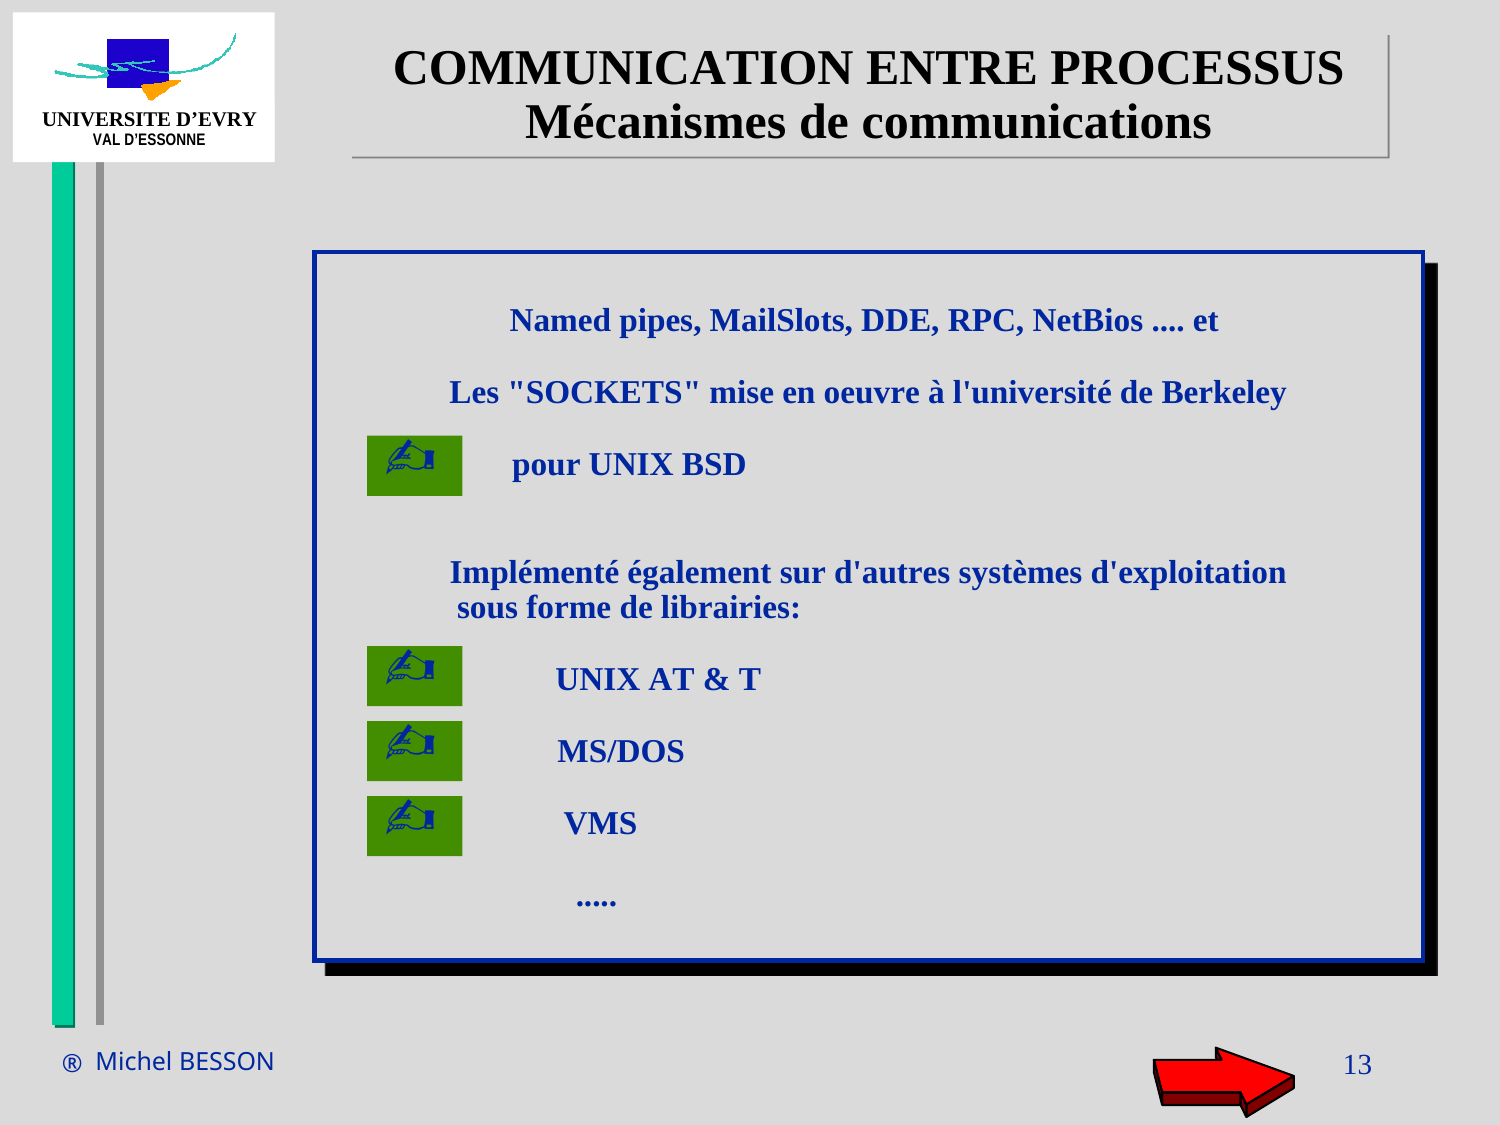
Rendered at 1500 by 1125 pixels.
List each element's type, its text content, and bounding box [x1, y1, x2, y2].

text_box [1153, 1047, 1294, 1117]
text_box [367, 646, 463, 707]
text_box <numéro> [1074, 1025, 1388, 1101]
text_box [367, 721, 463, 782]
text_box Michel BESSON [12, 1025, 325, 1101]
text_box [367, 435, 463, 496]
picture [24, 21, 263, 101]
text_box Named pipes, MailSlots, DDE, RPC, NetBios .... et Les "SOCKETS" mise en oeuvre à l'université de Berkeley pour UNIX BSD Implémenté également sur d'autres systèmes d'exploitation sous forme de librairies: UNIX AT & T MS/DOS VMS ..... [314, 252, 1423, 961]
text_box [367, 796, 463, 857]
text_box COMMUNICATION ENTRE PROCESSUS Mécanismes de communications [350, 33, 1388, 157]
